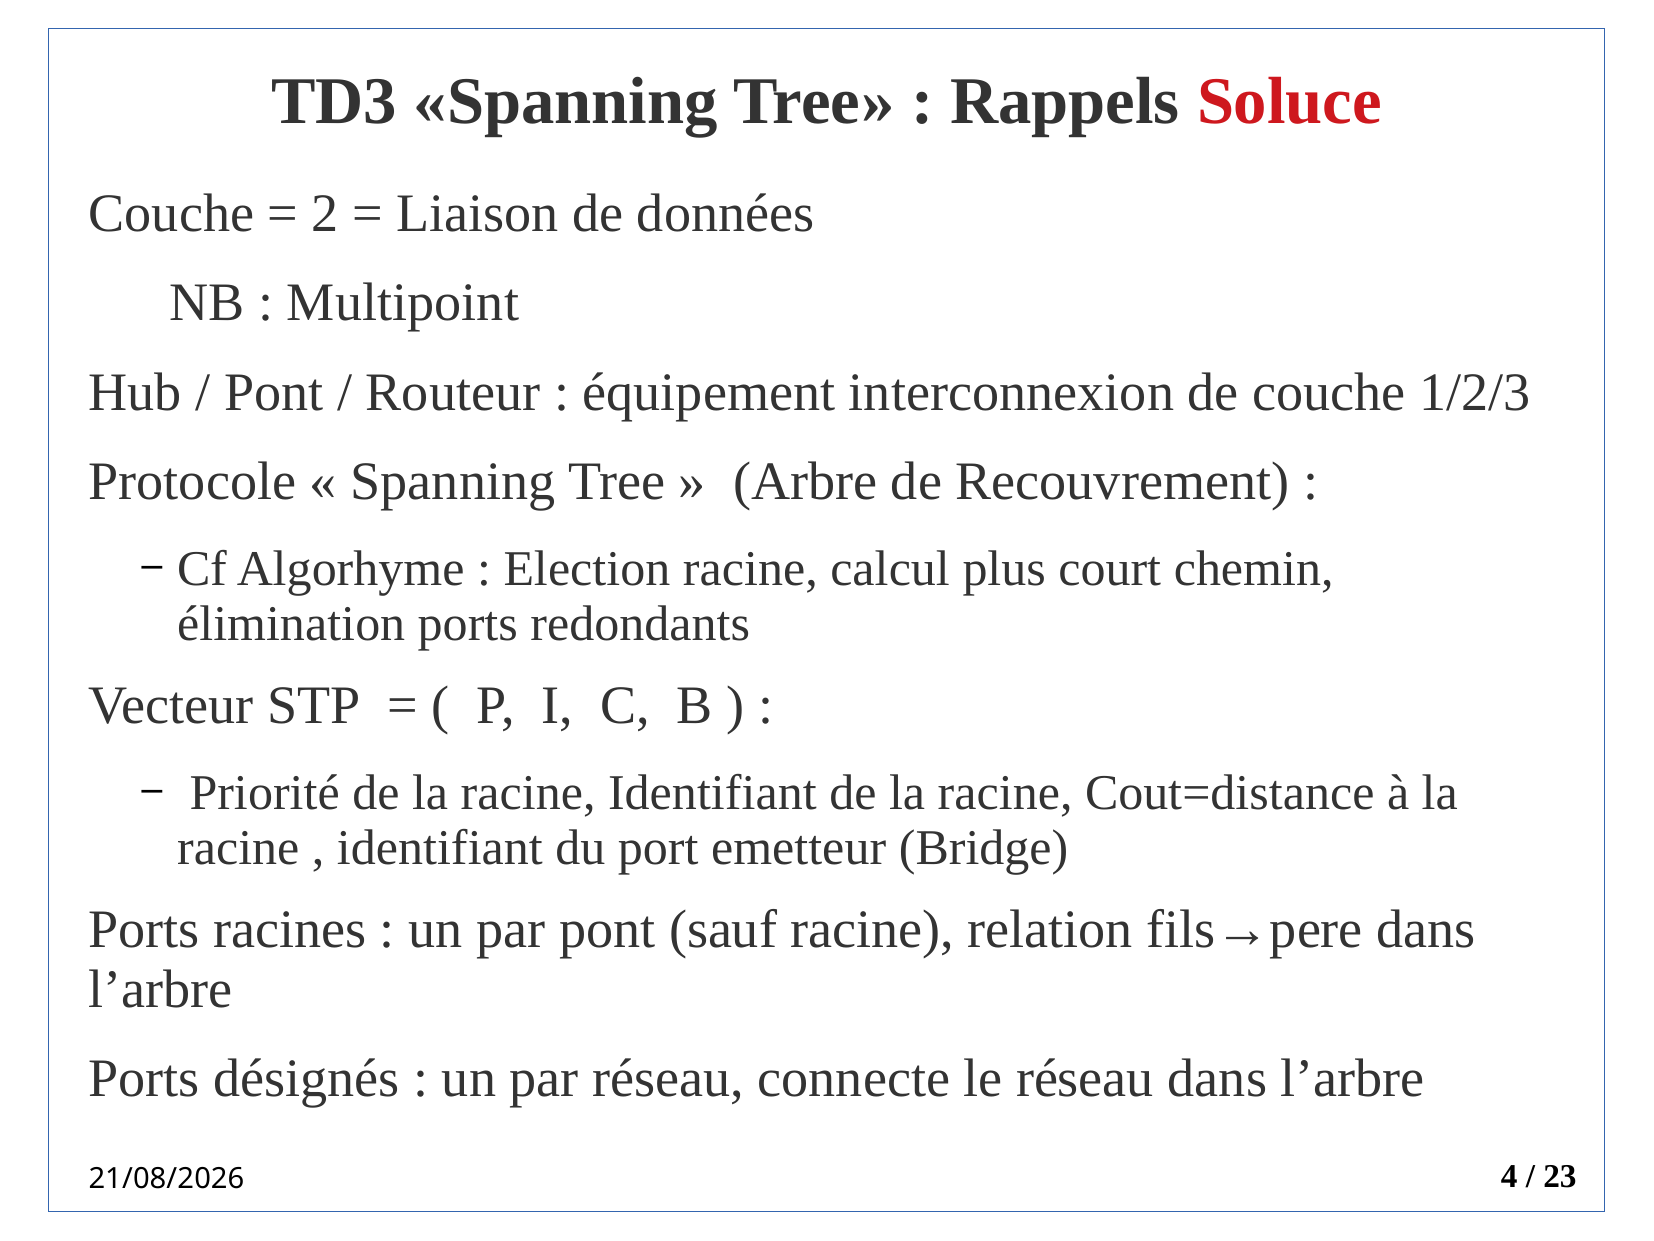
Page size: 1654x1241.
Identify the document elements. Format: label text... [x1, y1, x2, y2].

list Couche = 2 = Liaison de données NB : Multipoint Hub / Pont / Routeur : équipement interconnexion de couche 1/2/3 Protocole « Spanning Tree » (Arbre de Recouvrement) : Cf Algorhyme : Election racine, calcul plus court chemin, élimination ports redondants Vecteur STP = ( P, I, C, B ) : Priorité de la racine, Identifiant de la racine, Cout=distance à la racine , identifiant du port emetteur (Bridge) Ports racines : un par pont (sauf racine), relation fils→pere dans l’arbre Ports désignés : un par réseau, connecte le réseau dans l’arbre [88, 183, 1565, 1123]
title TD3 «Spanning Tree» : Rappels Soluce [88, 61, 1565, 142]
